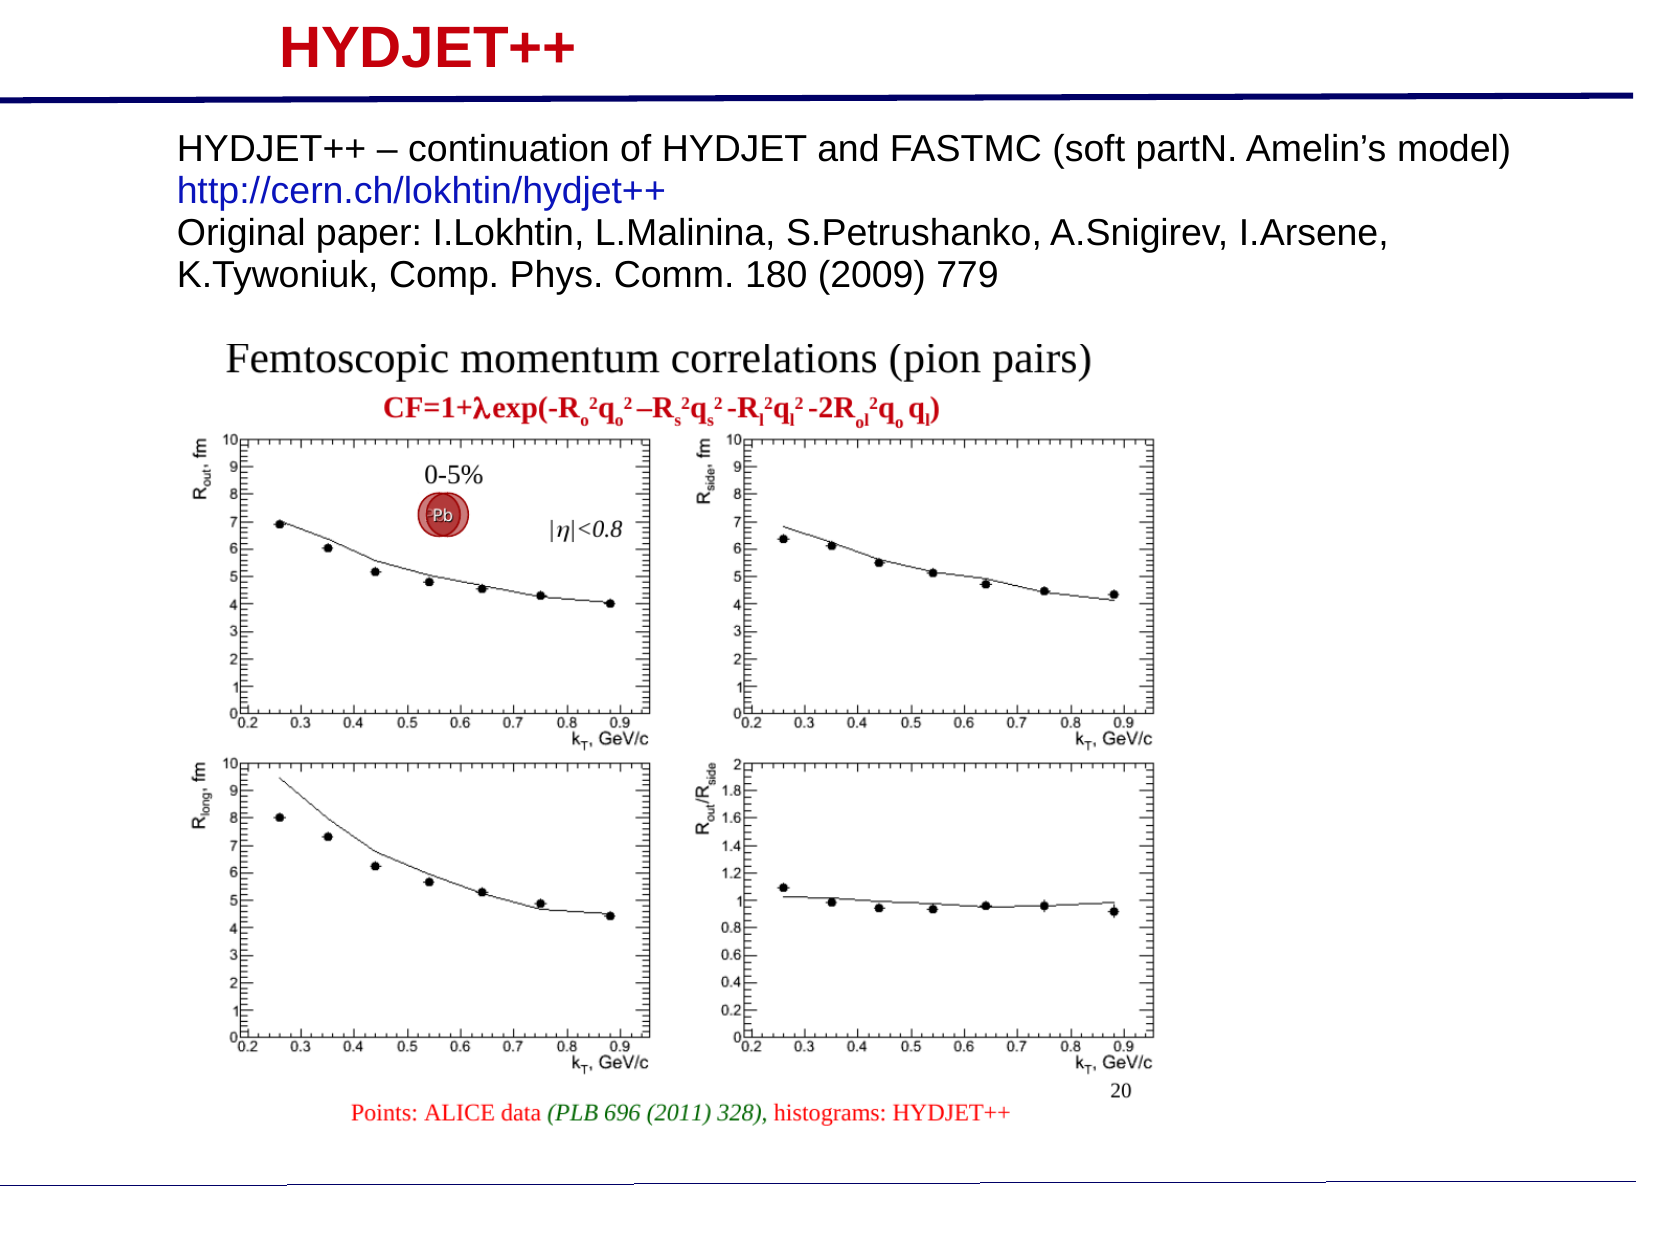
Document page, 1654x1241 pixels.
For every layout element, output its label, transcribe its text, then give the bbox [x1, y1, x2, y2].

picture [174, 344, 1193, 1132]
text_box [23, 968, 1654, 1205]
text_box HYDJET++ – continuation of HYDJET and FASTMC (soft partN. Amelin’s model) http://cern.ch/lokhtin/hydjet++ Original paper: I.Lokhtin, L.Malinina, S.Petrushanko, A.Snigirev, I.Arsene, K.Tywoniuk, Comp. Phys. Comm. 180 (2009) 779 [162, 120, 1546, 485]
title HYDJET++ [35, 0, 1607, 95]
